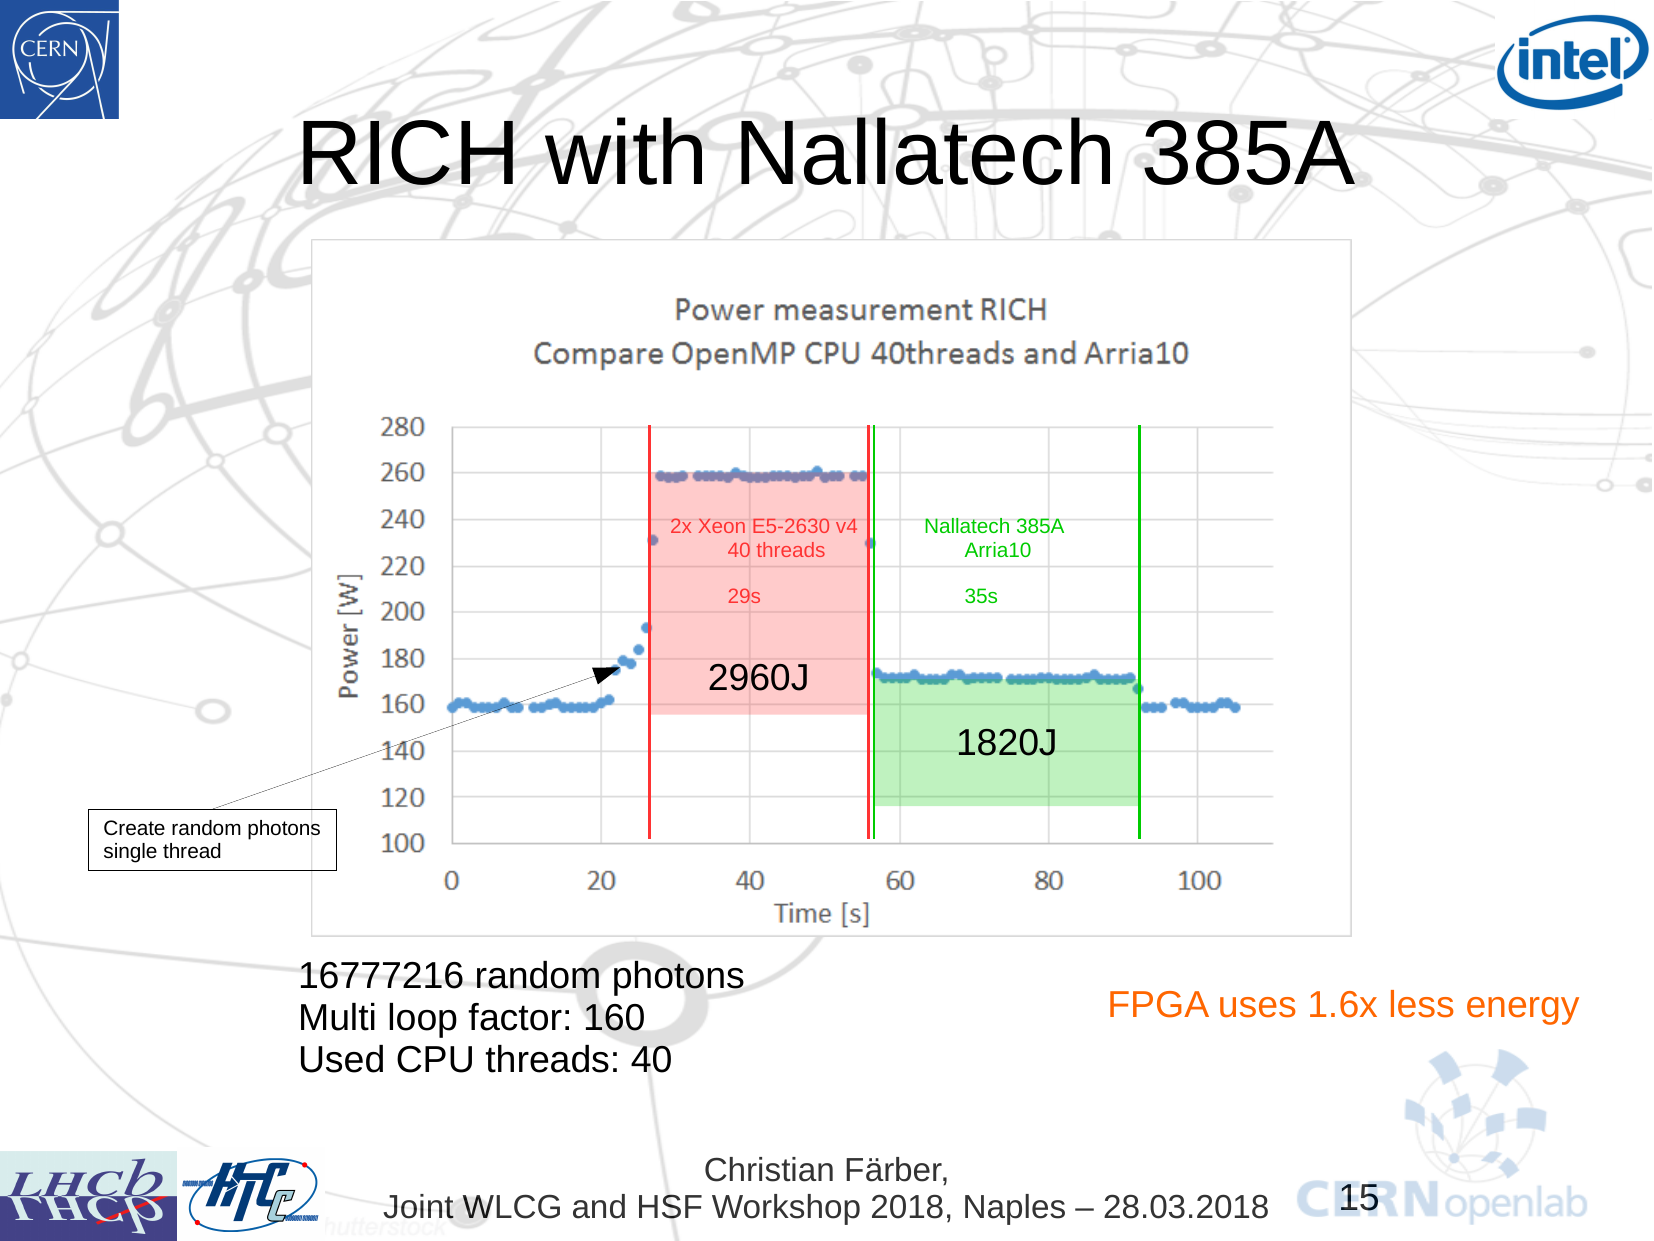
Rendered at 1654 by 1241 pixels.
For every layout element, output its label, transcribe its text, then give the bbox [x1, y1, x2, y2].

picture [1007, 1200, 1022, 1225]
picture [609, 1194, 624, 1218]
text_box FPGA uses 1.6x less energy [1092, 976, 1595, 1034]
picture [847, 1158, 863, 1181]
text_box 16777216 random photons Multi loop factor: 160 Used CPU threads: 40 [283, 946, 760, 1100]
picture [885, 1163, 894, 1181]
picture [965, 1195, 983, 1218]
picture [765, 1163, 779, 1181]
picture [1360, 1184, 1377, 1210]
picture [743, 1200, 759, 1218]
picture [0, 0, 119, 119]
picture [774, 1194, 788, 1218]
picture [763, 1200, 772, 1218]
text_box 2x Xeon E5-2630 v4 40 threads 29s [655, 507, 909, 635]
picture [462, 1195, 493, 1218]
picture [872, 1195, 887, 1218]
picture [781, 1159, 790, 1181]
picture [572, 1200, 590, 1218]
title RICH with Nallatech 385A [82, 49, 1571, 257]
picture [1251, 1195, 1267, 1218]
picture [311, 257, 1352, 937]
picture [1168, 1195, 1184, 1218]
picture [0, 1147, 325, 1241]
text_box [295, 946, 1097, 1158]
picture [1050, 1200, 1064, 1218]
text_box 1820J [874, 679, 1140, 807]
picture [1032, 1200, 1048, 1218]
picture [818, 1163, 832, 1181]
picture [591, 1200, 605, 1218]
picture [711, 1195, 742, 1218]
picture [497, 1195, 511, 1218]
picture [400, 1200, 416, 1218]
picture [1105, 1195, 1120, 1218]
picture [1495, 0, 1654, 119]
picture [1235, 1195, 1249, 1218]
picture [384, 1195, 397, 1218]
picture [913, 1163, 929, 1181]
picture [1122, 1195, 1138, 1218]
picture [798, 1163, 816, 1181]
picture [926, 1195, 942, 1218]
text_box 2960J [649, 472, 869, 715]
picture [889, 1195, 905, 1218]
picture [987, 1200, 1005, 1218]
picture [639, 1195, 657, 1218]
picture [1215, 1195, 1231, 1218]
picture [896, 1158, 911, 1181]
picture [427, 1200, 441, 1218]
picture [1341, 1184, 1357, 1210]
text_box Nallatech 385A Arria10 35s [909, 507, 1110, 635]
picture [865, 1163, 883, 1181]
picture [910, 1195, 924, 1218]
text_box Create random photons single thread [88, 809, 337, 871]
picture [514, 1195, 535, 1218]
picture [789, 1200, 803, 1218]
picture [933, 1163, 942, 1181]
picture [662, 1195, 681, 1218]
picture [729, 1158, 743, 1181]
picture [825, 1200, 841, 1218]
picture [538, 1195, 559, 1218]
picture [1197, 1195, 1212, 1218]
picture [444, 1196, 453, 1218]
picture [807, 1194, 821, 1218]
picture [705, 1158, 726, 1181]
picture [844, 1200, 859, 1225]
picture [1150, 1195, 1166, 1218]
picture [685, 1195, 701, 1218]
picture [748, 1163, 757, 1181]
